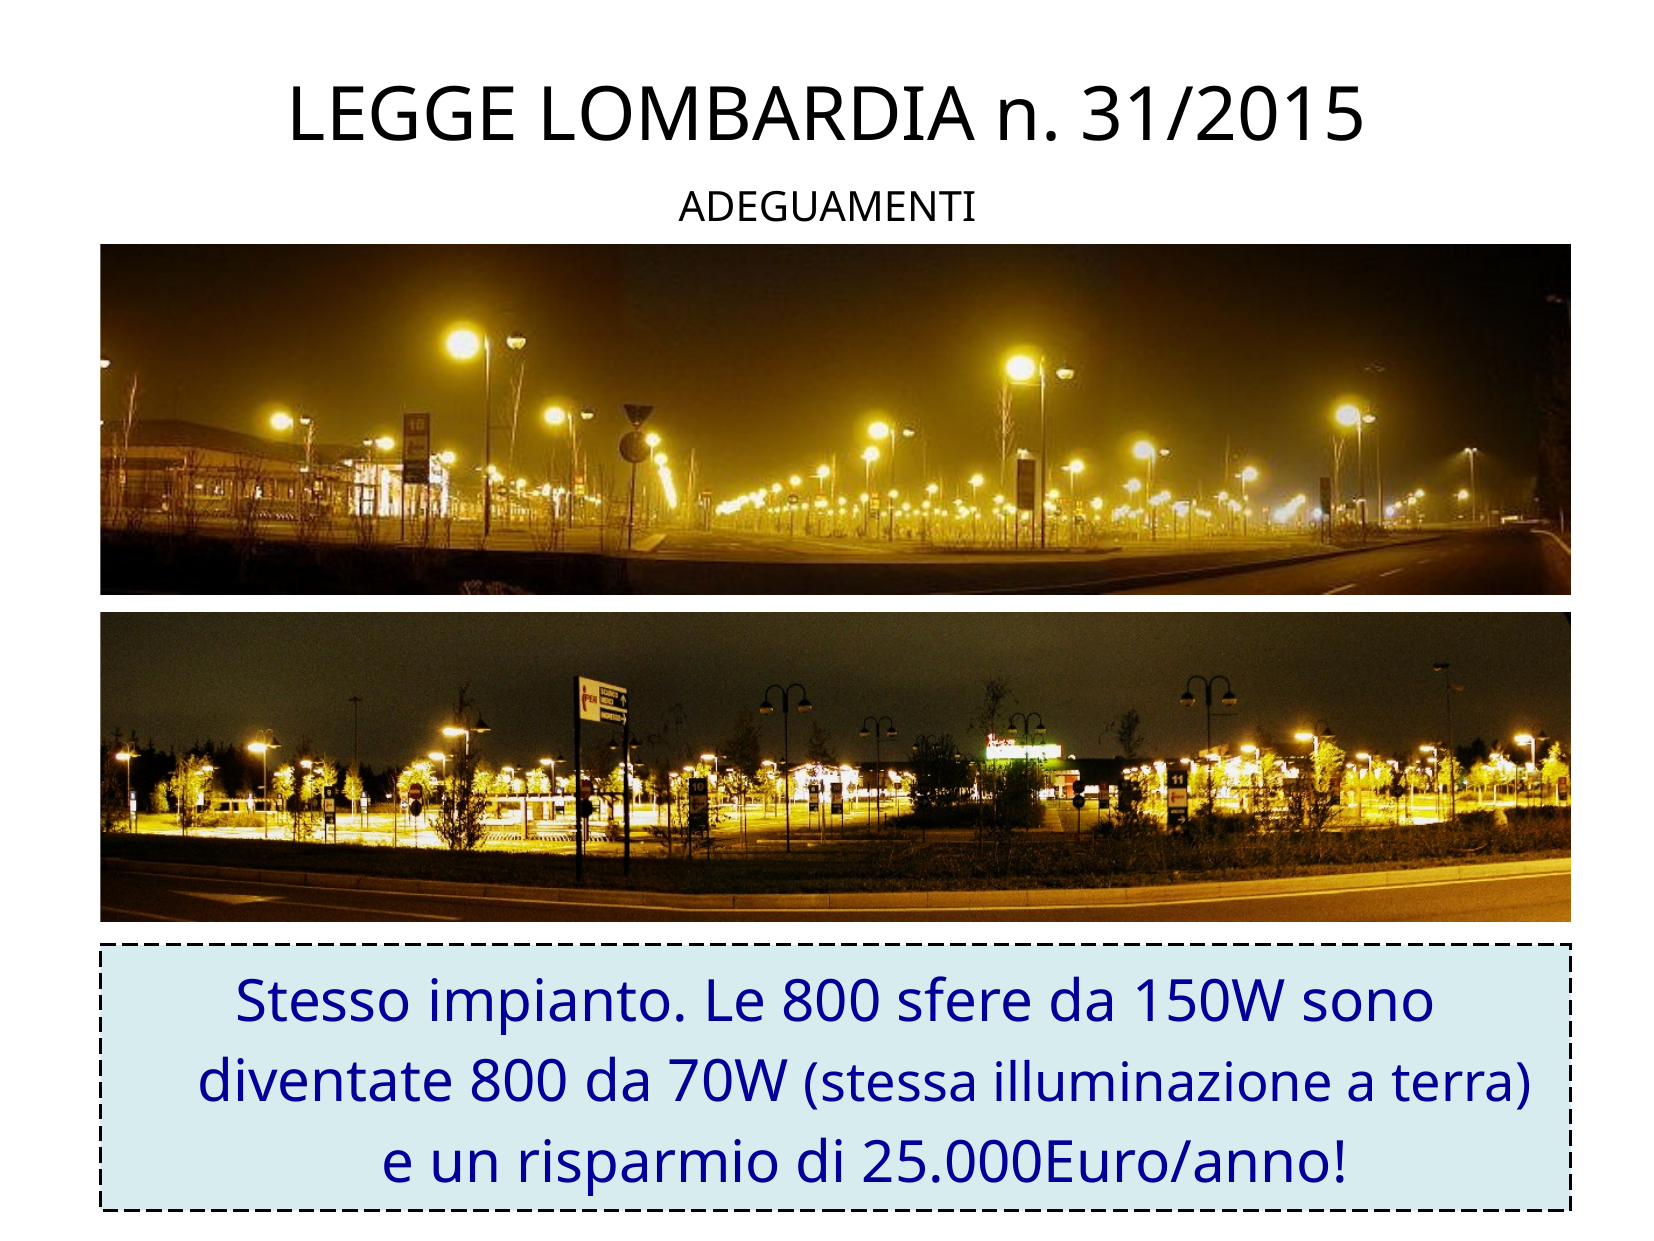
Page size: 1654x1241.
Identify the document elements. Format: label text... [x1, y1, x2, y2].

picture [100, 612, 1571, 922]
text_box Stesso impianto. Le 800 sfere da 150W sono diventate 800 da 70W (stessa illuminazione a terra) e un risparmio di 25.000Euro/anno! [100, 944, 1571, 1211]
text_box ADEGUAMENTI [297, 172, 1359, 238]
title LEGGE LOMBARDIA n. 31/2015 [124, 44, 1530, 176]
picture [100, 244, 1571, 596]
